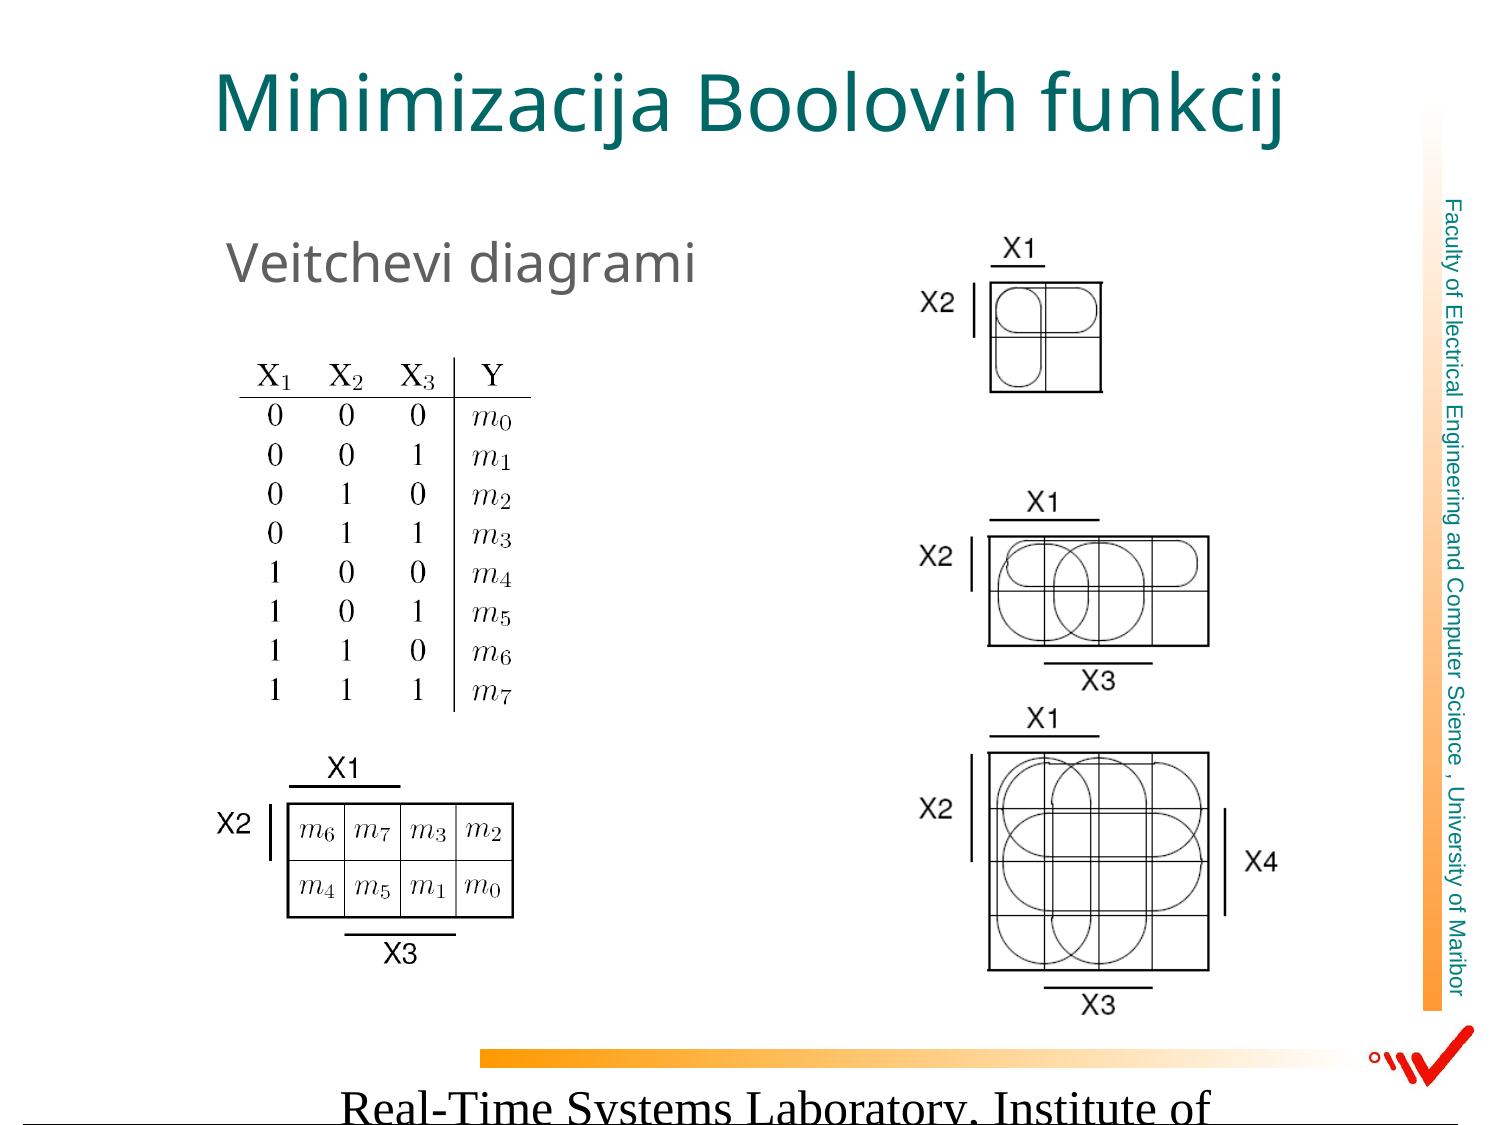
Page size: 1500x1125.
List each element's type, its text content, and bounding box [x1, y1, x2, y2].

picture [204, 749, 516, 970]
picture [237, 354, 532, 714]
title Minimizacija Boolovih funkcij [75, 45, 1426, 233]
list Veitchevi diagrami [212, 220, 875, 963]
picture [915, 224, 1314, 1021]
